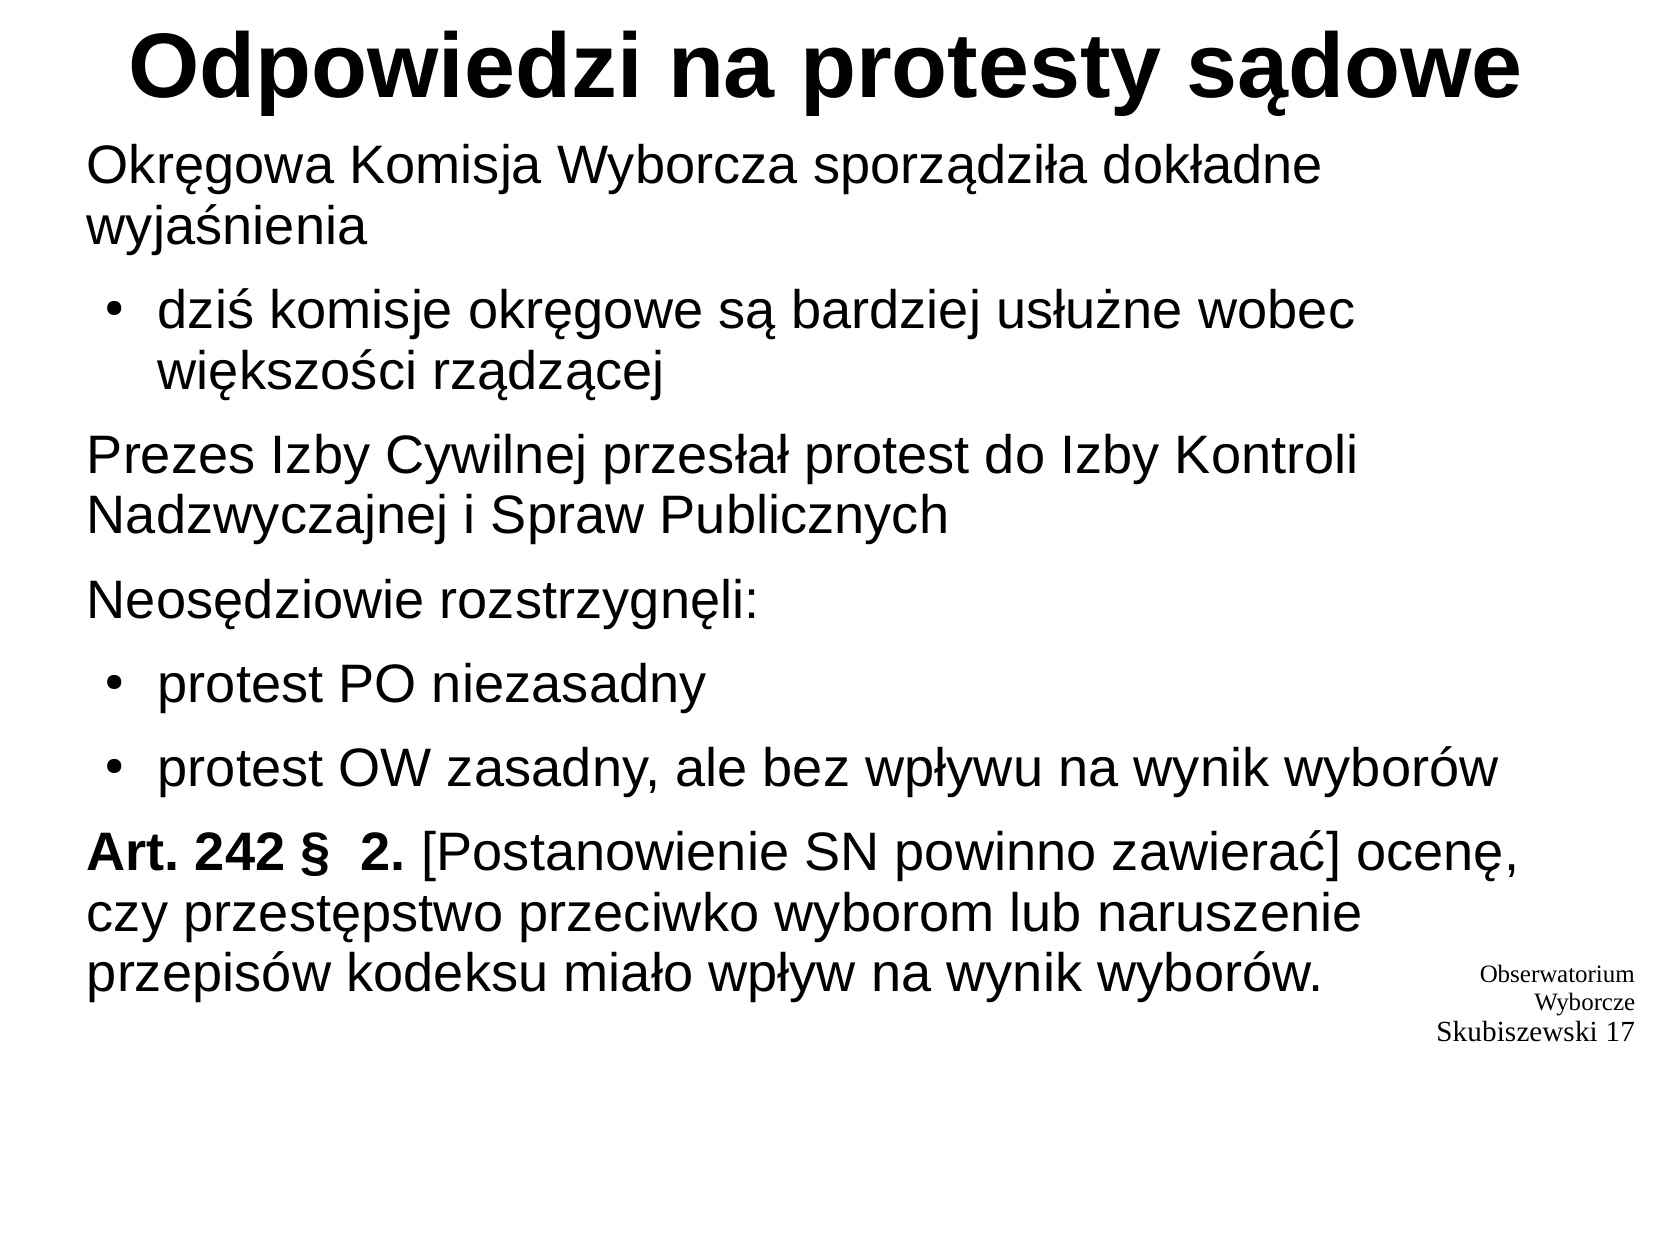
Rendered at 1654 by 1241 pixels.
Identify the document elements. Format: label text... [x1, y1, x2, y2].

title Odpowiedzi na protesty sądowe [82, 15, 1571, 136]
subtitle Okręgowa Komisja Wyborcza sporządziła dokładne wyjaśnienia dziś komisje okręgowe są bardziej usłużne wobec większości rządzącej Prezes Izby Cywilnej przesłał protest do Izby Kontroli Nadzwyczajnej i Spraw Publicznych Neosędziowie rozstrzygnęli: protest PO niezasadny protest OW zasadny, ale bez wpływu na wynik wyborów Art. 242 § 2. [Postanowienie SN powinno zawierać] ocenę, czy przestępstwo przeciwko wyborom lub naruszenie przepisów kodeksu miało wpływ na wynik wyborów. [86, 135, 1576, 1183]
